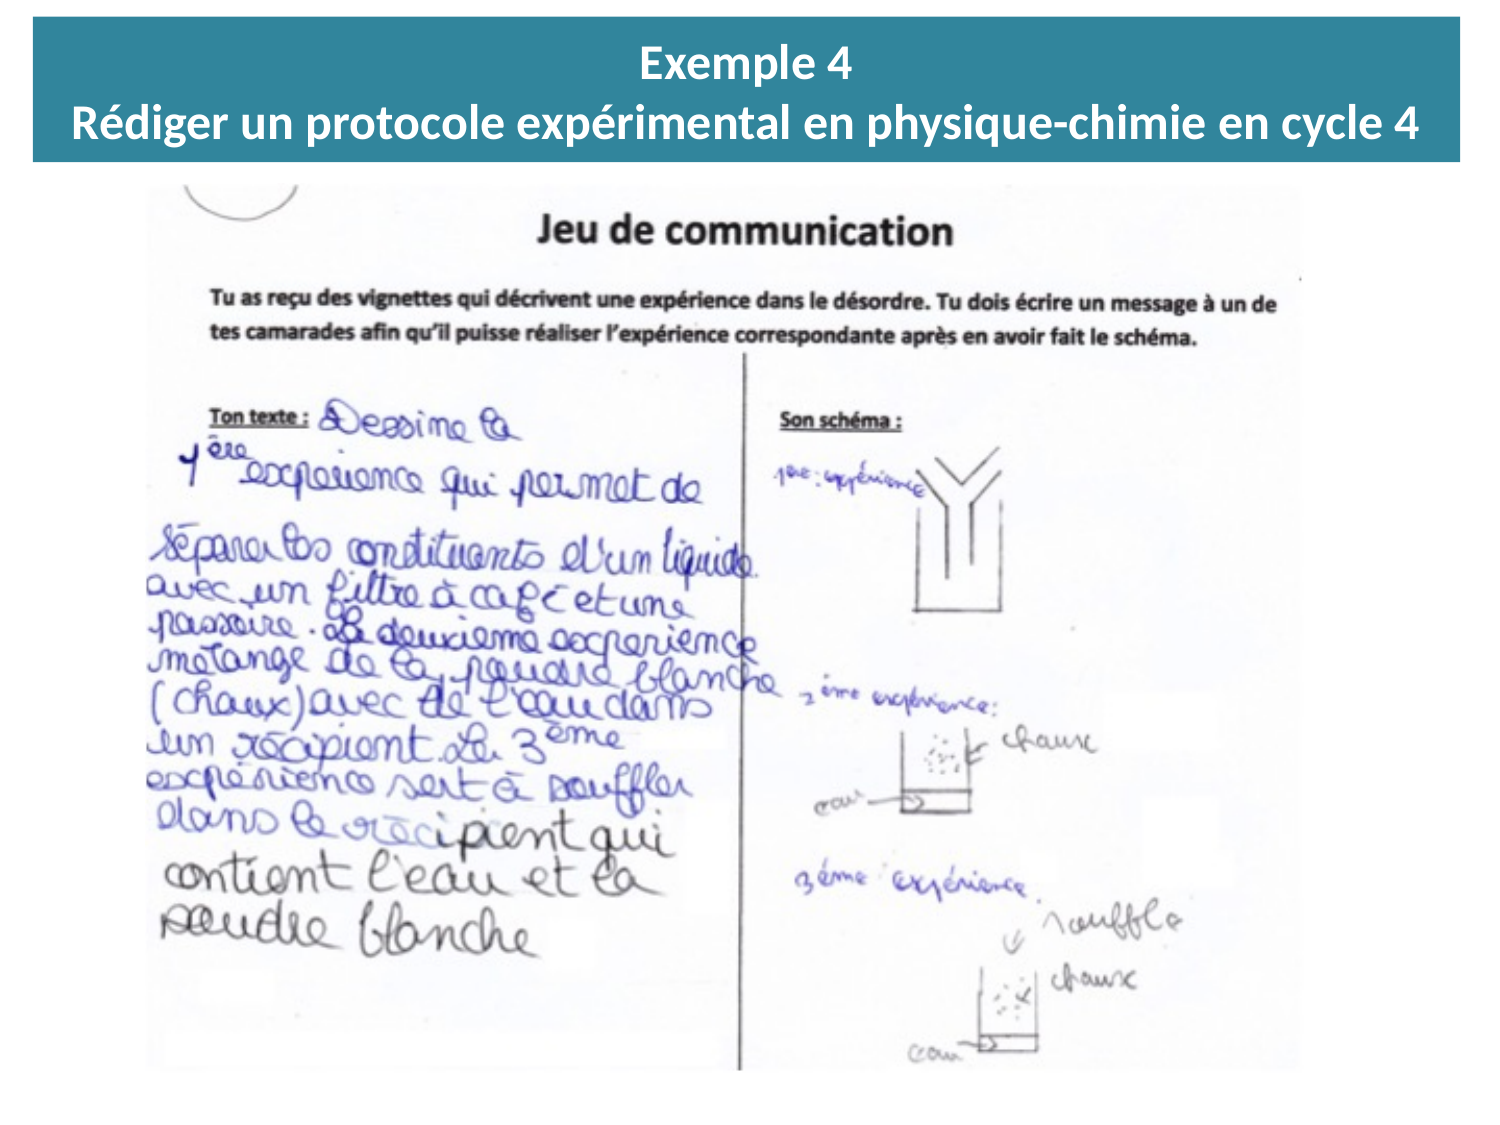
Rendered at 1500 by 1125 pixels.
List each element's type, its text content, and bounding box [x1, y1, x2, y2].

picture [145, 183, 1304, 1073]
text_box Exemple 4 Rédiger un protocole expérimental en physique-chimie en cycle 4 [32, 16, 1461, 163]
